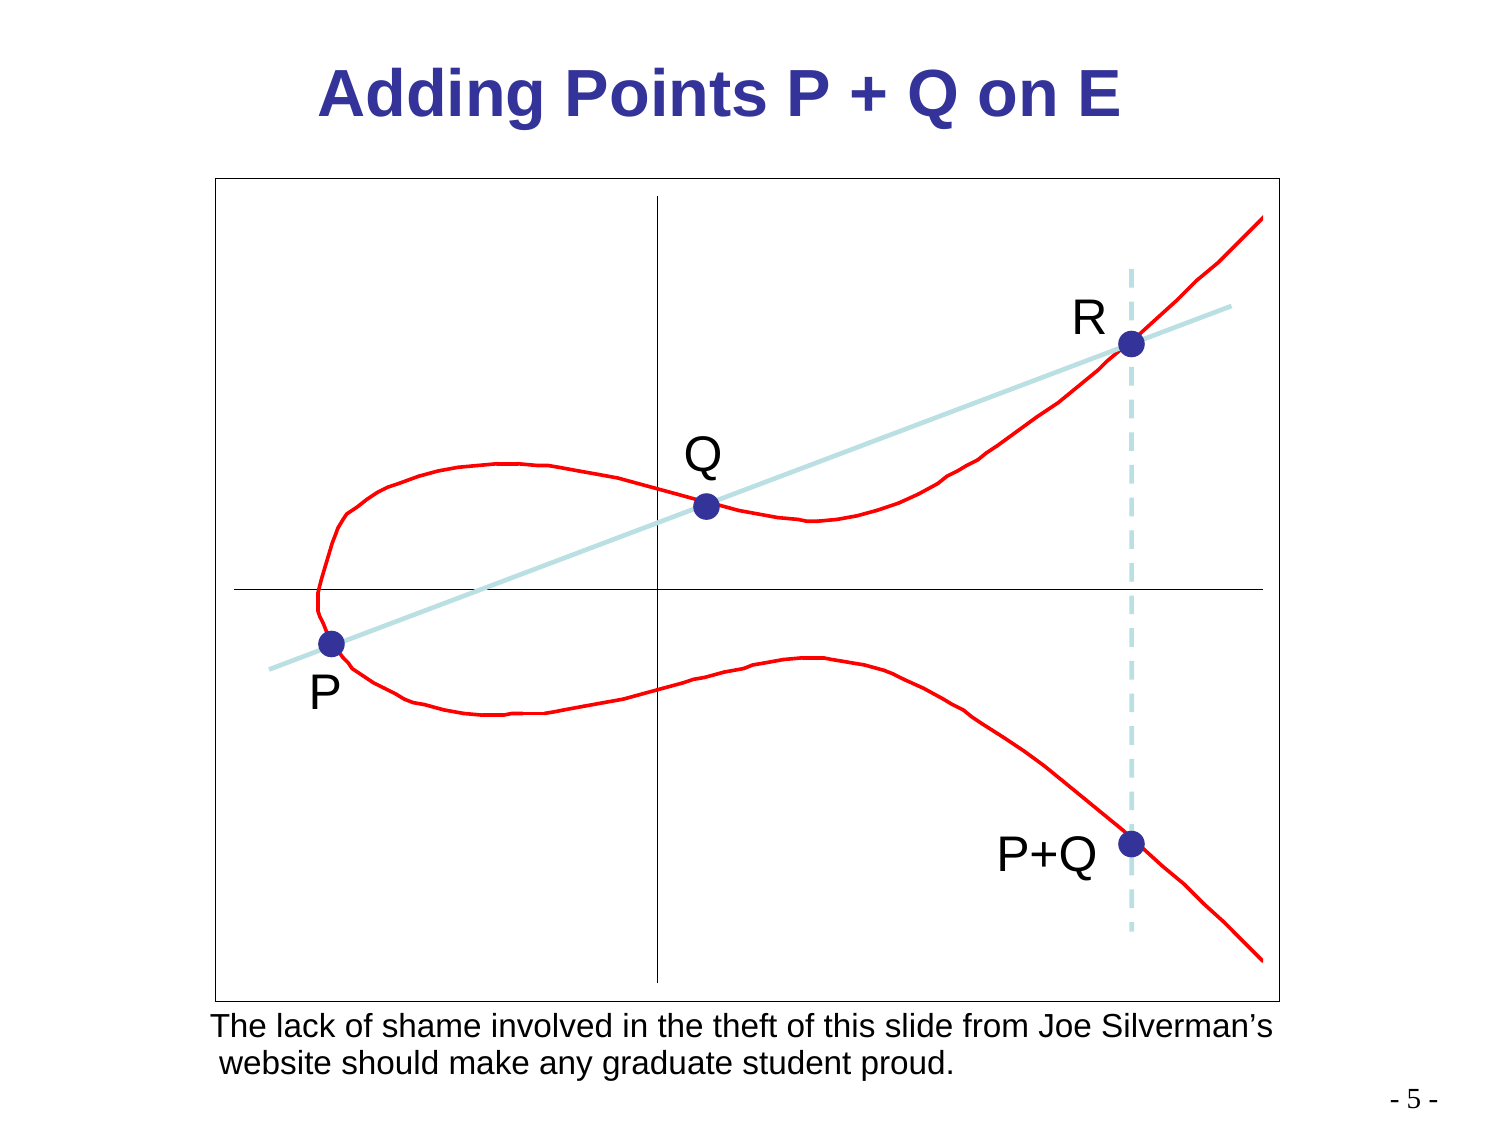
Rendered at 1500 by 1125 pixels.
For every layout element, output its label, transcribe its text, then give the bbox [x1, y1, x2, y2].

title Adding Points P + Q on E [82, 0, 1358, 188]
text_box - <number> - [1374, 1074, 1476, 1125]
text_box P+Q [981, 818, 1157, 891]
text_box [1118, 331, 1145, 357]
text_box [693, 493, 719, 520]
text_box [1118, 831, 1145, 857]
text_box [318, 631, 344, 657]
text_box R [1056, 281, 1169, 353]
text_box The lack of shame involved in the theft of this slide from Joe Silverman’s website should make any graduate student proud. [195, 999, 1291, 1089]
text_box Q [668, 418, 782, 491]
text_box P [293, 656, 407, 728]
chart [206, 188, 1291, 999]
